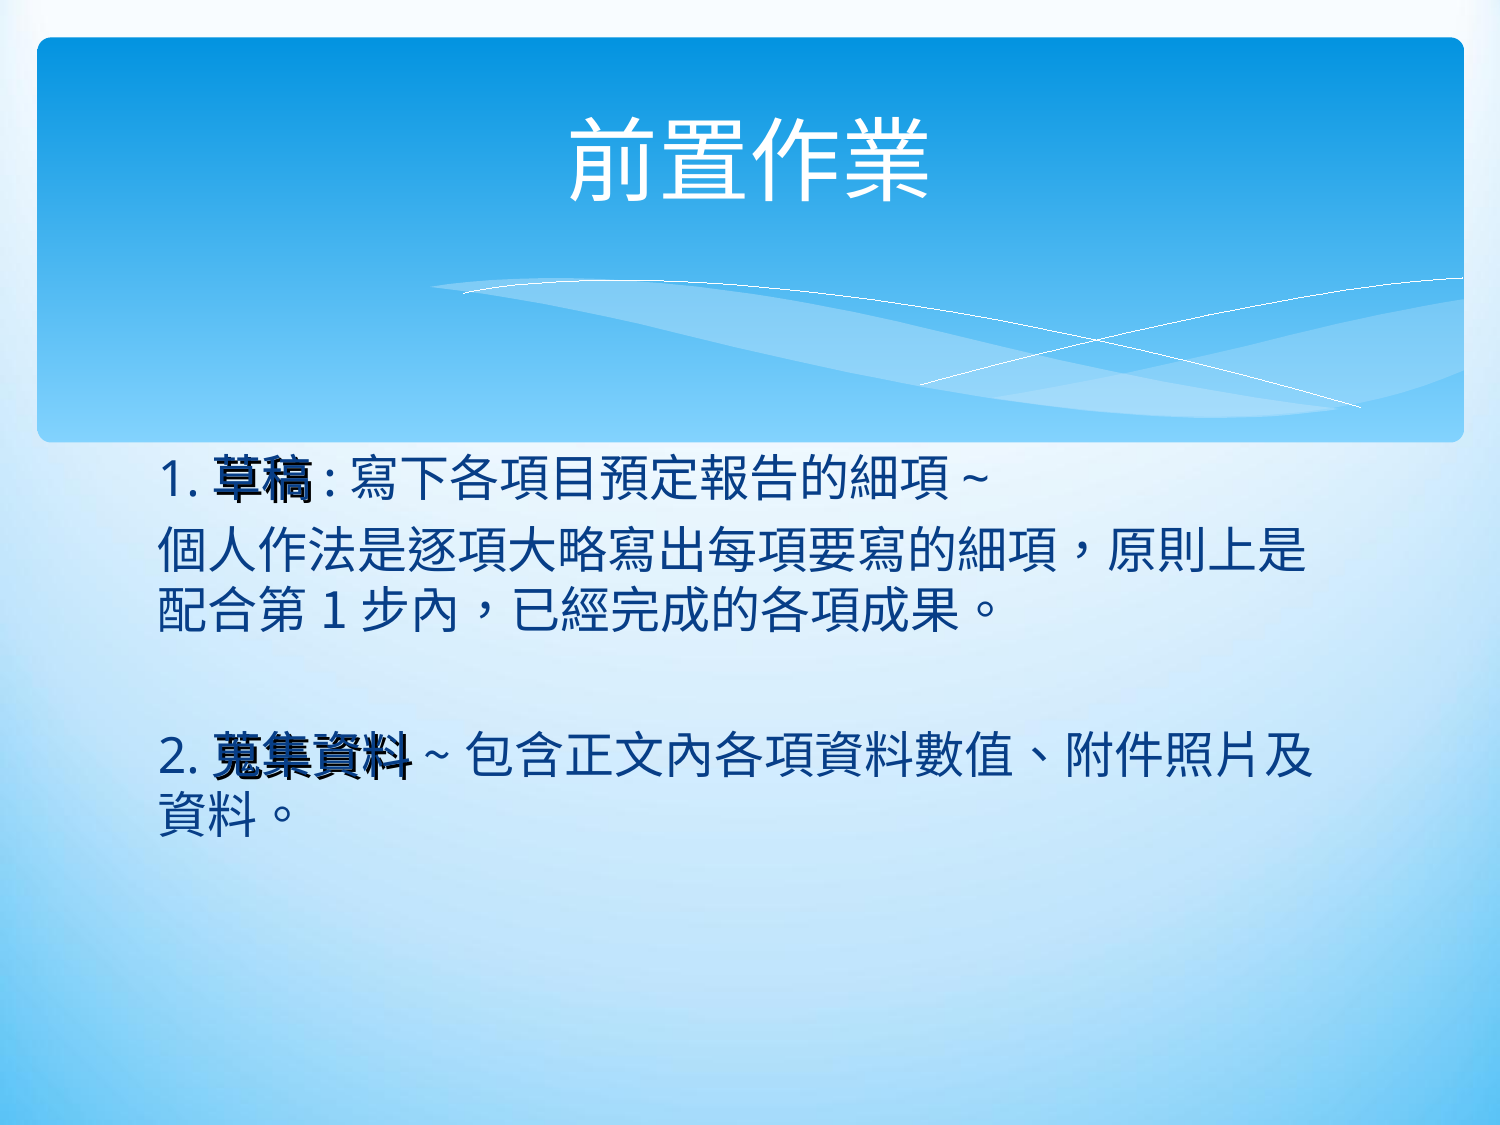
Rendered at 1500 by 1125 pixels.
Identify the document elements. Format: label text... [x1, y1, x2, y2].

title 前置作業 [75, 55, 1426, 261]
picture [0, 0, 1500, 1125]
list 1.草稿:寫下各項目預定報告的細項~ 個人作法是逐項大略寫出每項要寫的細項，原則上是配合第1步內，已經完成的各項成果。 2.蒐集資料~包含正文內各項資料數值、附件照片及資料。 [142, 438, 1359, 1005]
